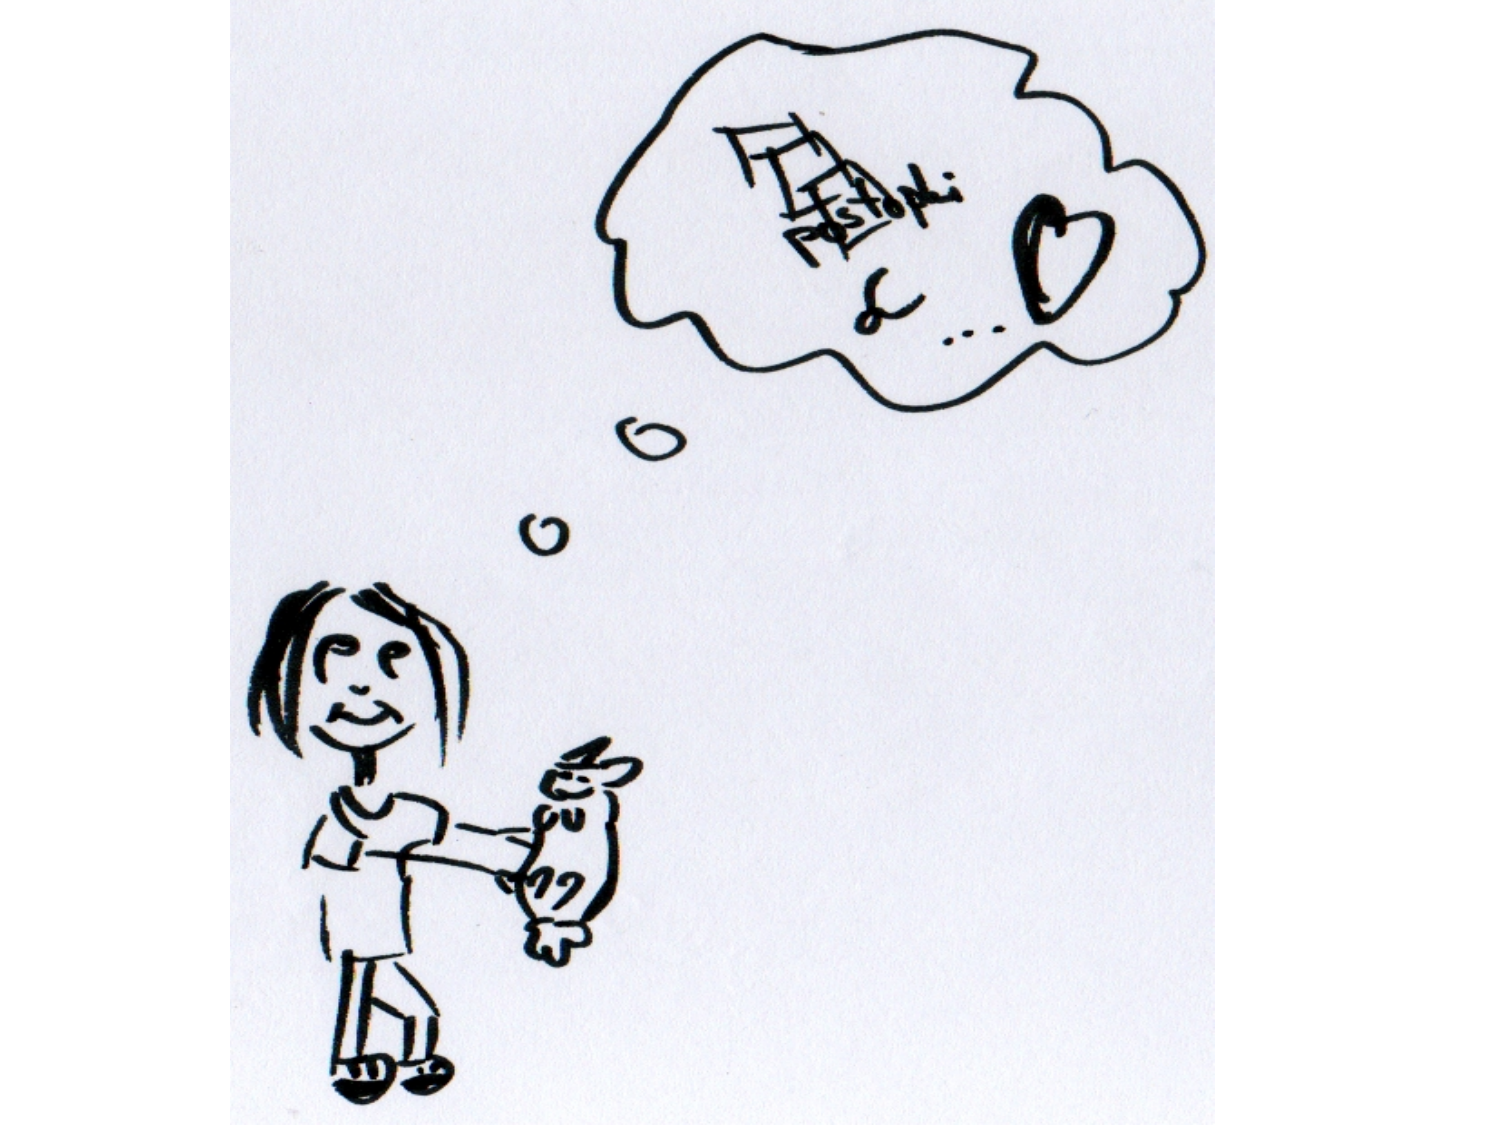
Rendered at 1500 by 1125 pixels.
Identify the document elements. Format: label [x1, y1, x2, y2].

picture [230, 0, 1215, 1125]
